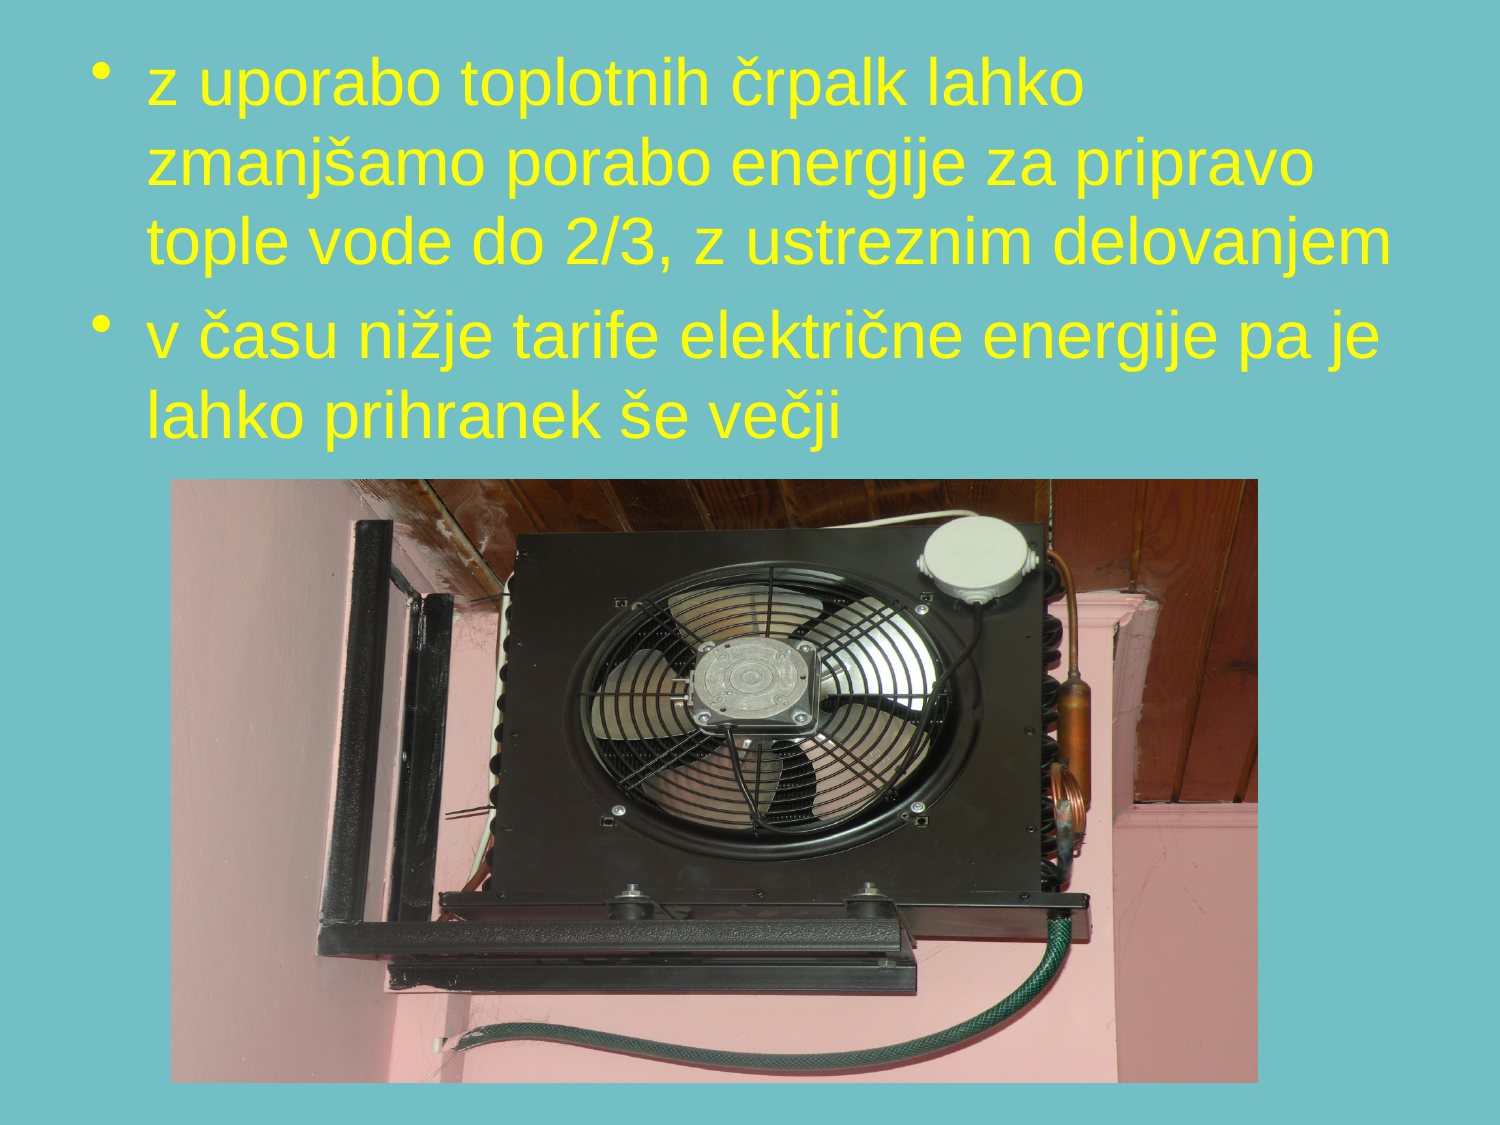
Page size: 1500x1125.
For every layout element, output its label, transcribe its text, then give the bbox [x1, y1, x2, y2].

picture [171, 479, 1258, 1083]
list z uporabo toplotnih črpalk lahko zmanjšamo porabo energije za pripravo tople vode do 2/3, z ustreznim delovanjem v času nižje tarife električne energije pa je lahko prihranek še večji [75, 31, 1425, 1005]
